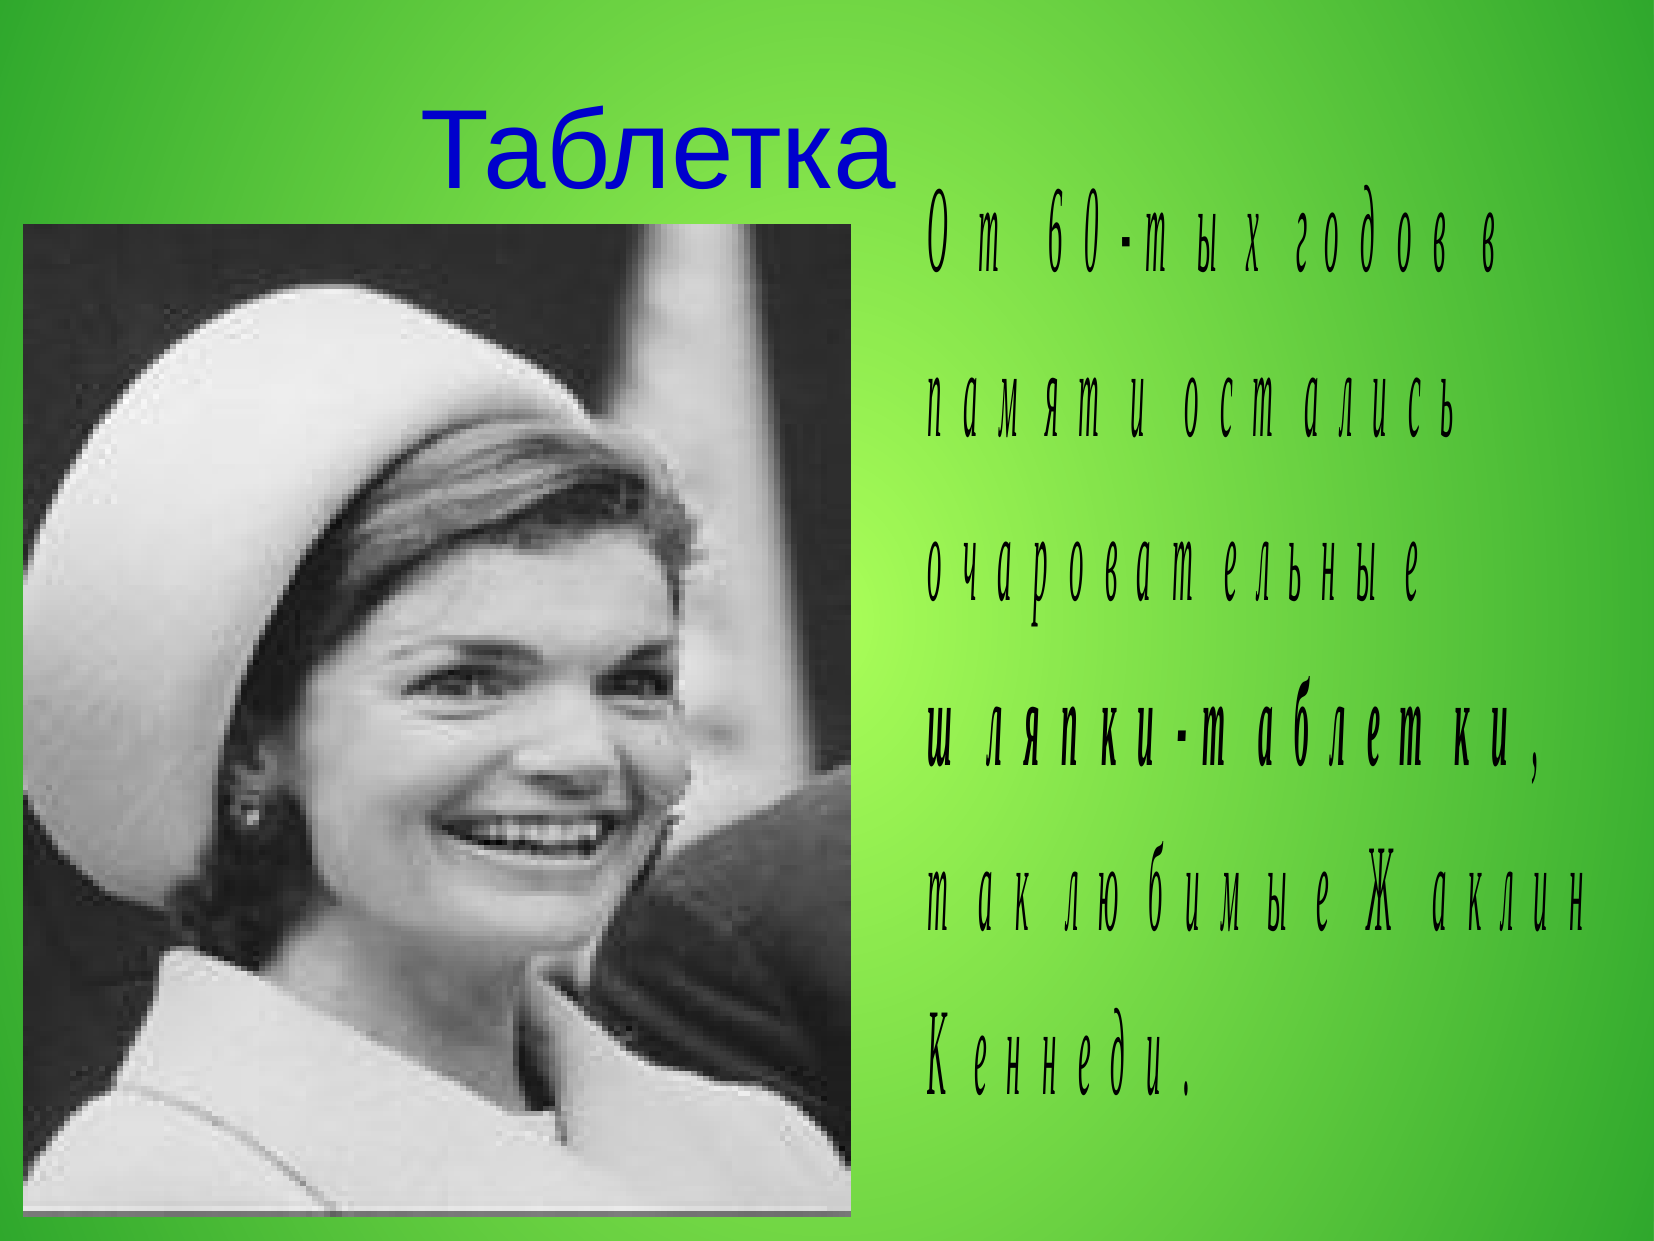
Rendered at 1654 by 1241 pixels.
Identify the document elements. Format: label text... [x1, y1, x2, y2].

title Таблетка [82, 47, 1571, 252]
picture [927, 155, 1630, 1170]
picture [23, 224, 851, 1217]
